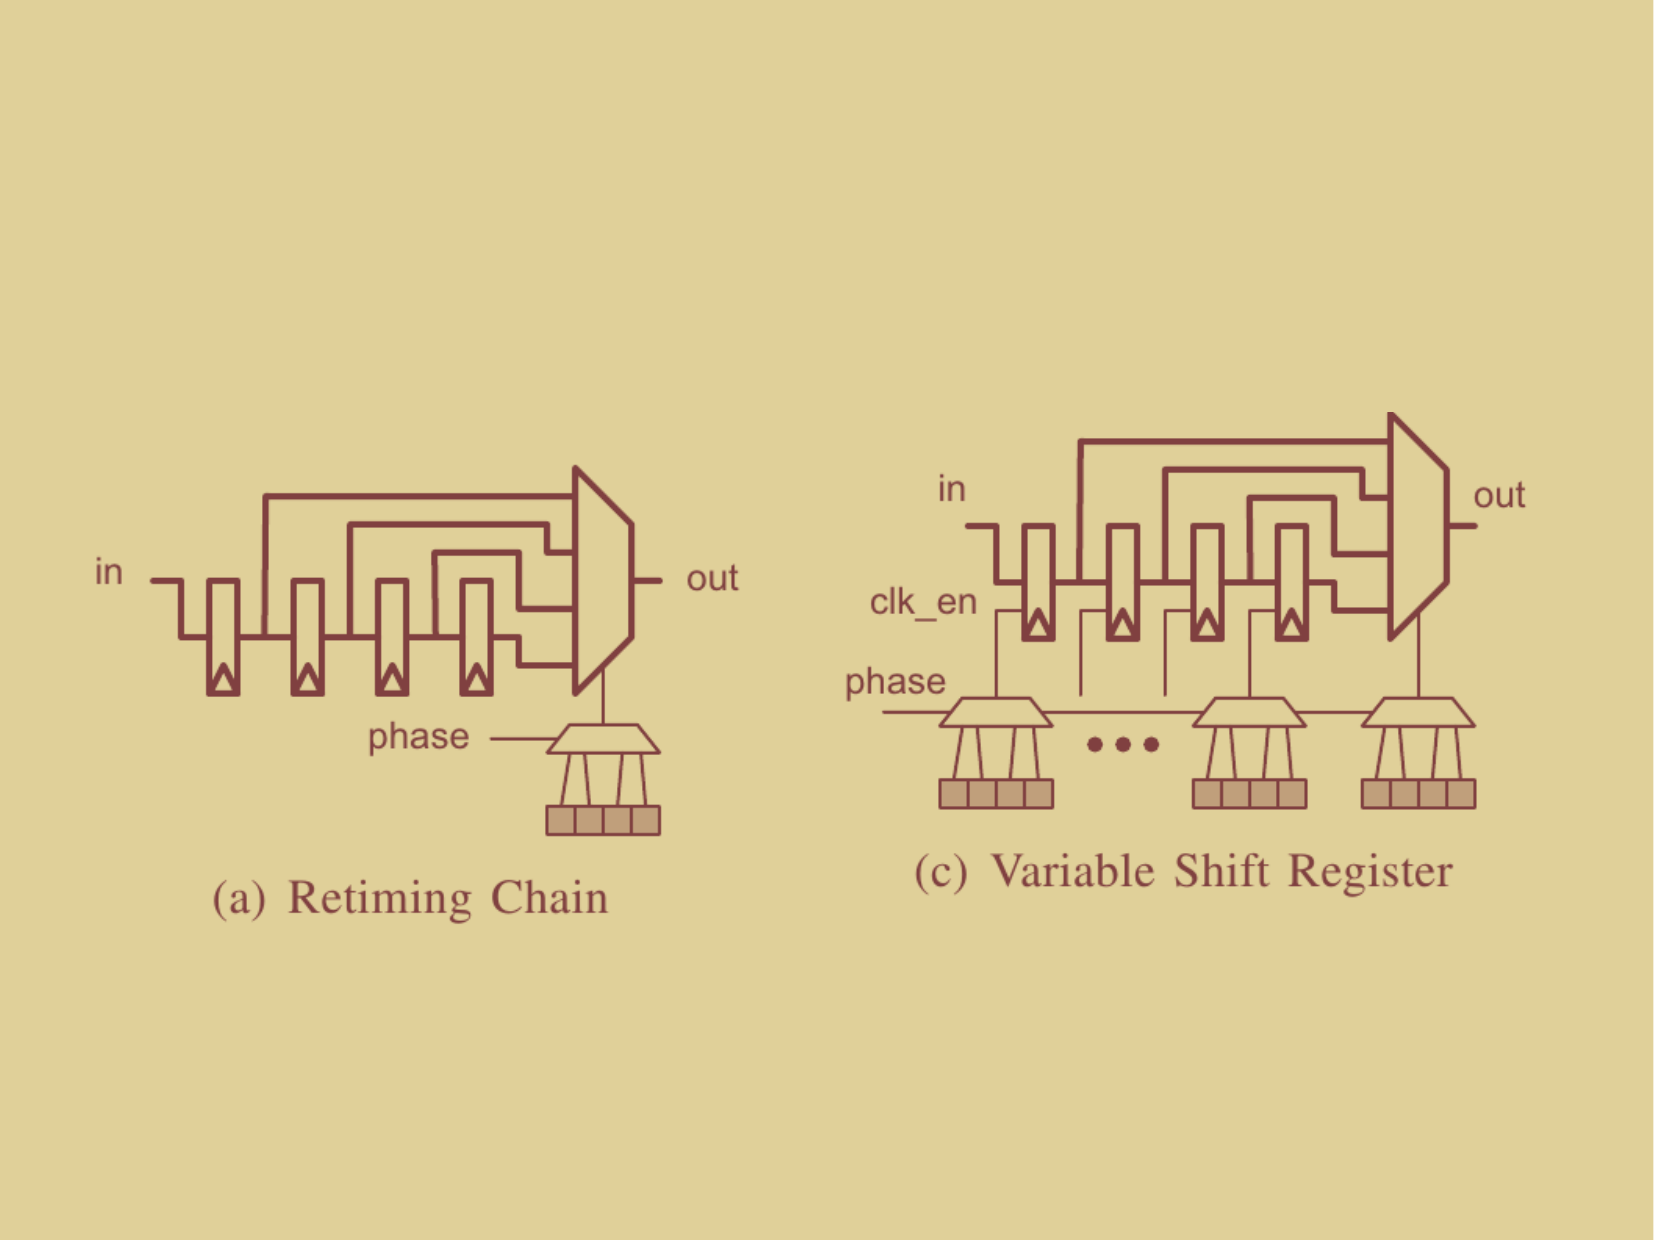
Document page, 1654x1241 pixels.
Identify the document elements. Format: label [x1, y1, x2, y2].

picture [75, 412, 1555, 946]
